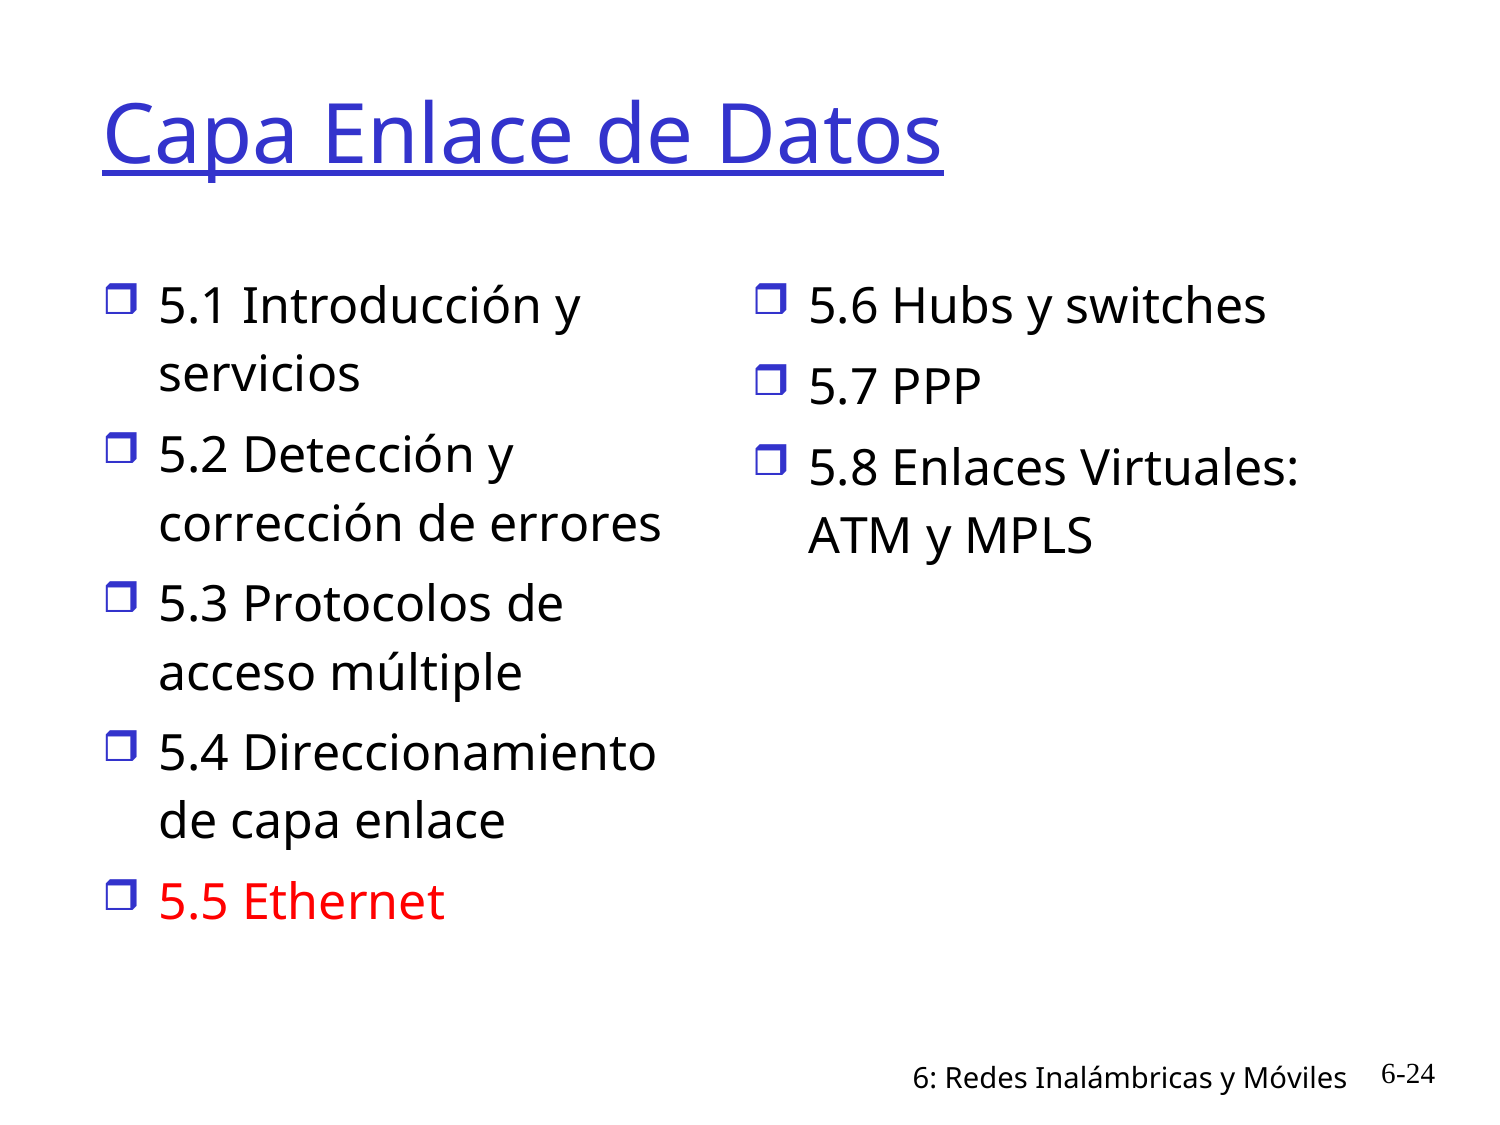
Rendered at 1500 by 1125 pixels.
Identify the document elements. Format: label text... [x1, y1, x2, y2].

list 5.6 Hubs y switches 5.7 PPP 5.8 Enlaces Virtuales: ATM y MPLS [737, 262, 1403, 1026]
title Capa Enlace de Datos [87, 37, 1363, 225]
list 5.1 Introducción y servicios 5.2 Detección y corrección de errores 5.3 Protocolos de acceso múltiple 5.4 Direccionamiento de capa enlace 5.5 Ethernet [87, 262, 713, 1026]
